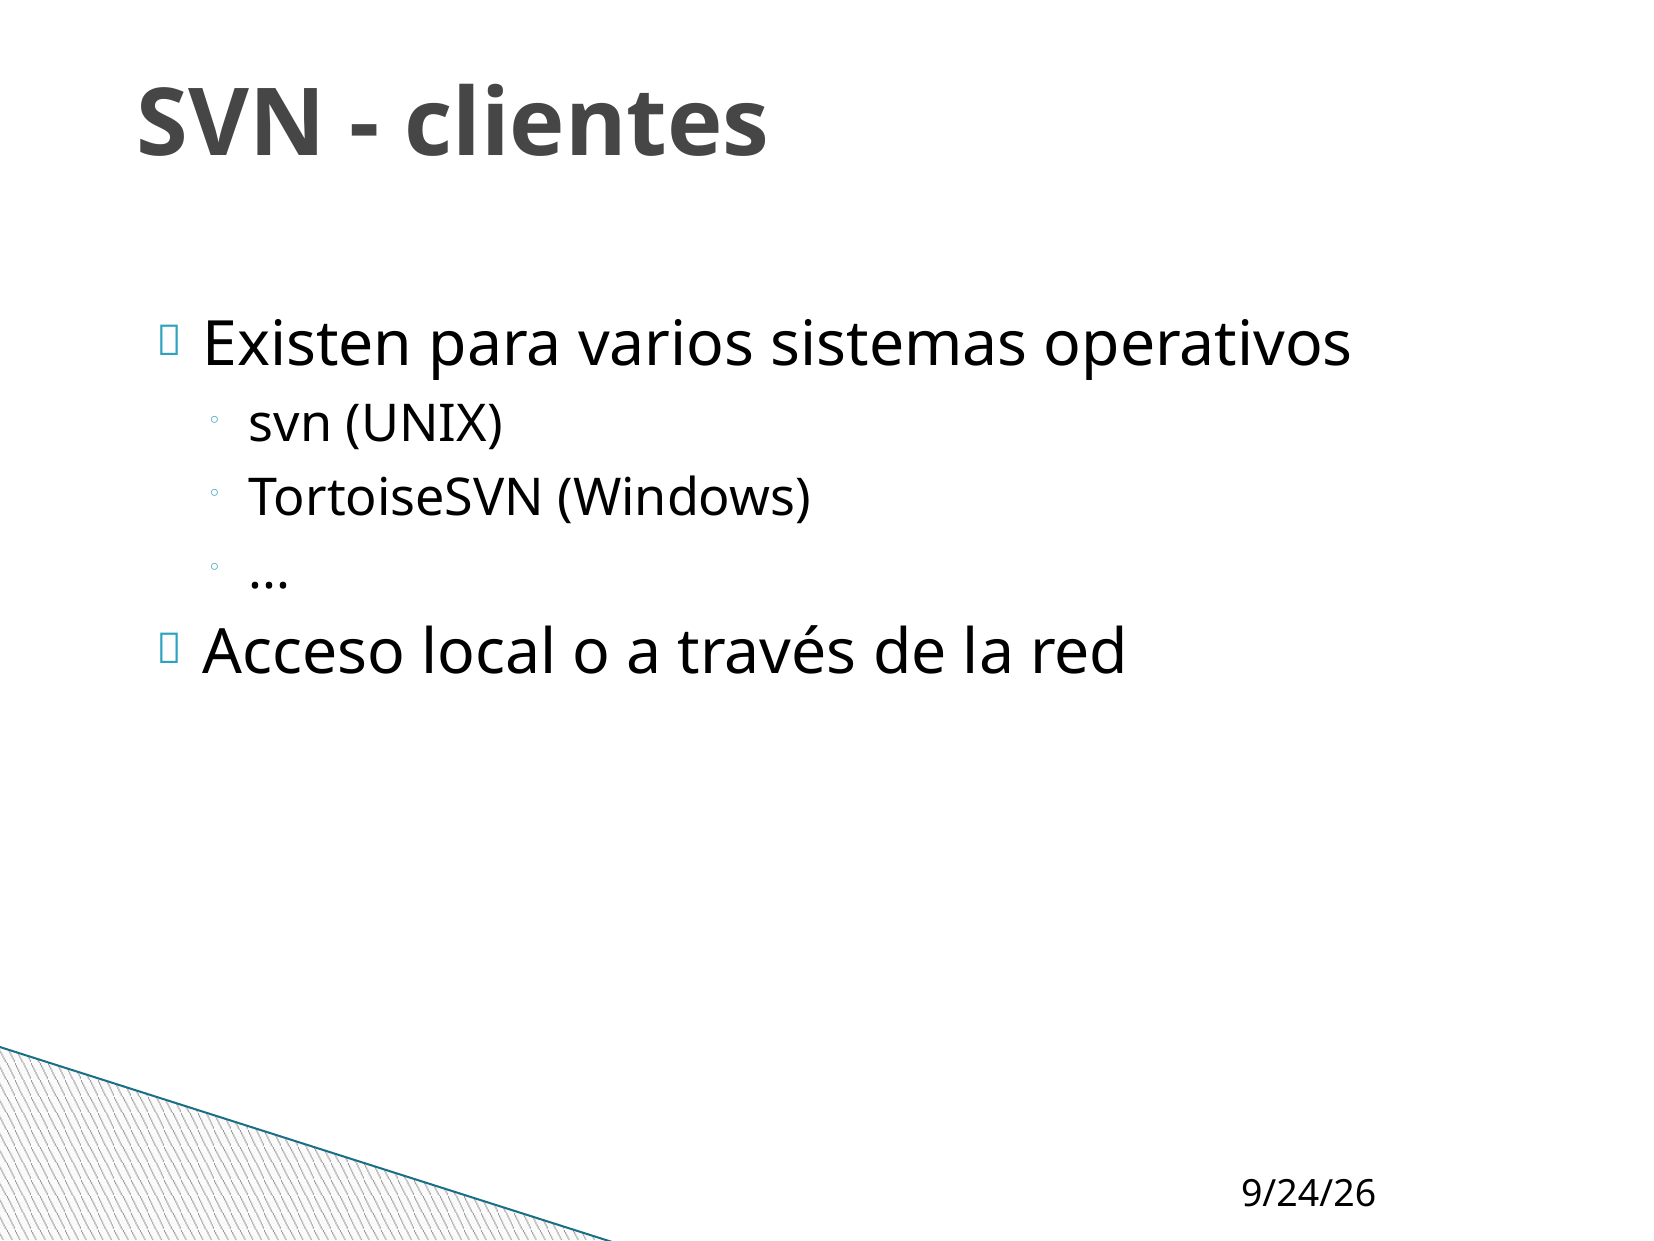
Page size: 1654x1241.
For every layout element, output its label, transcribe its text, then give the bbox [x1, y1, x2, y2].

title SVN - clientes [121, 2, 1534, 237]
list Existen para varios sistemas operativos svn (UNIX)‏ TortoiseSVN (Windows)‏ ... Acceso local o a través de la red [121, 295, 1534, 1152]
picture [0, 1049, 602, 1241]
